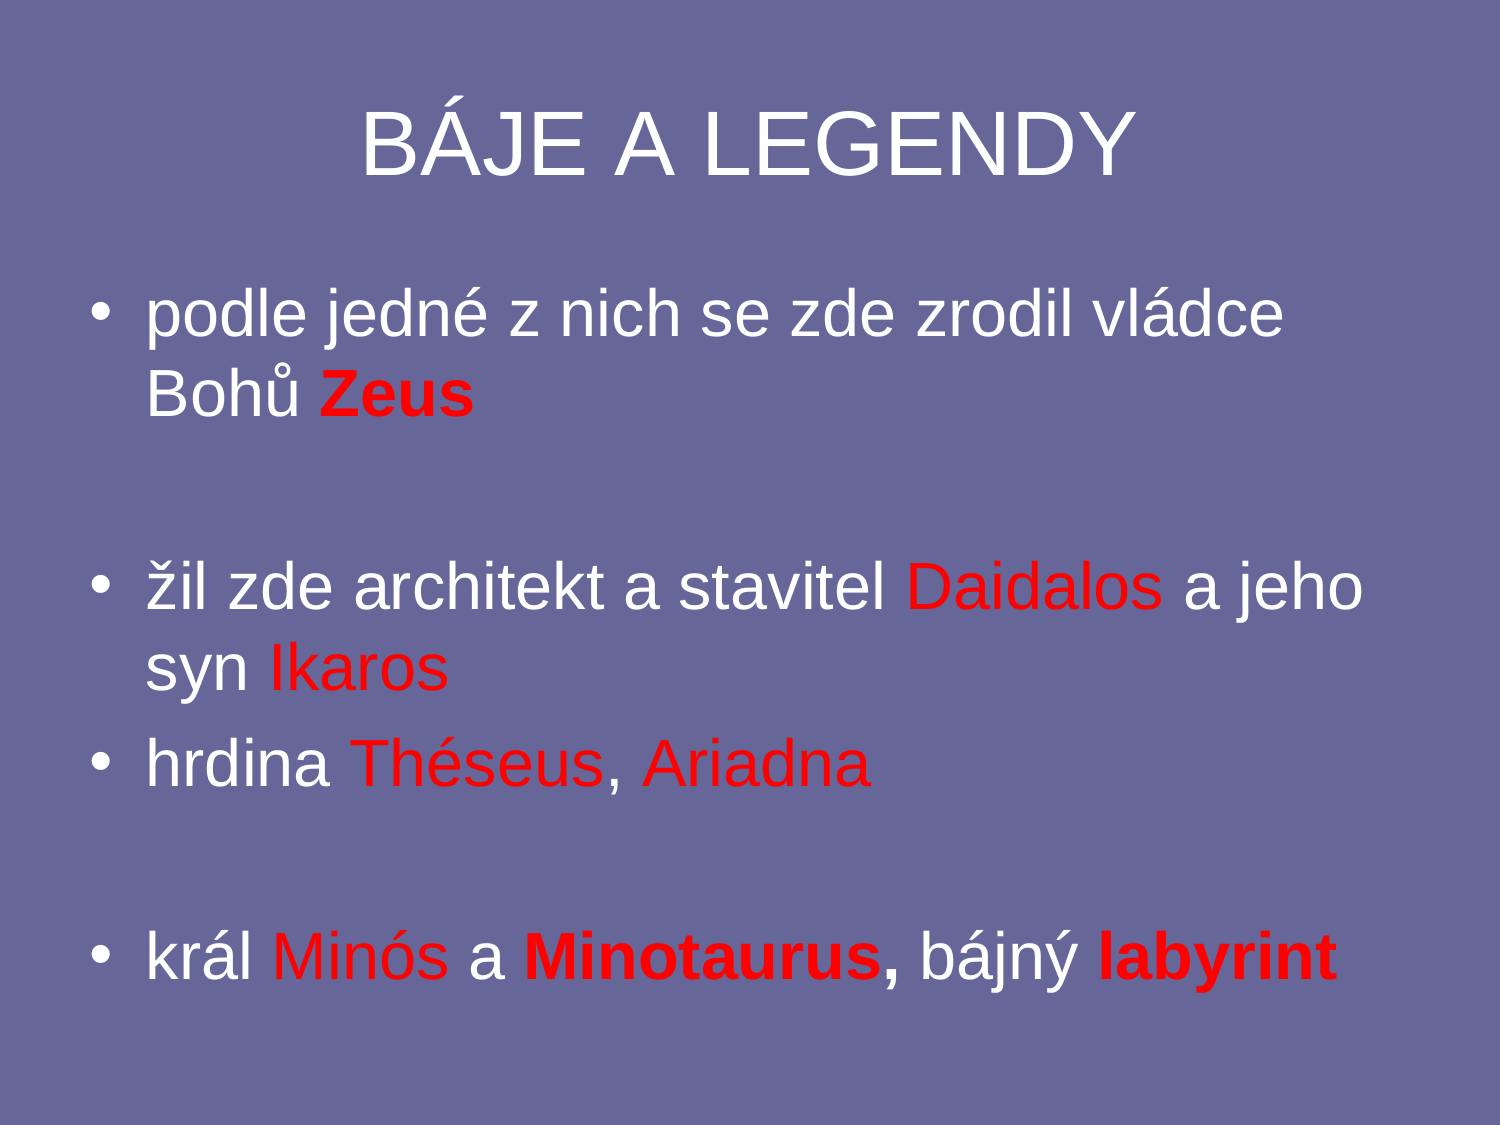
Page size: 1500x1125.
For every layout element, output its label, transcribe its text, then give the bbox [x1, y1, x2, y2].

title BÁJE A LEGENDY [75, 45, 1426, 233]
list podle jedné z nich se zde zrodil vládce Bohů Zeus žil zde architekt a stavitel Daidalos a jeho syn Ikaros hrdina Théseus, Ariadna král Minós a Minotaurus, bájný labyrint [75, 262, 1426, 1005]
